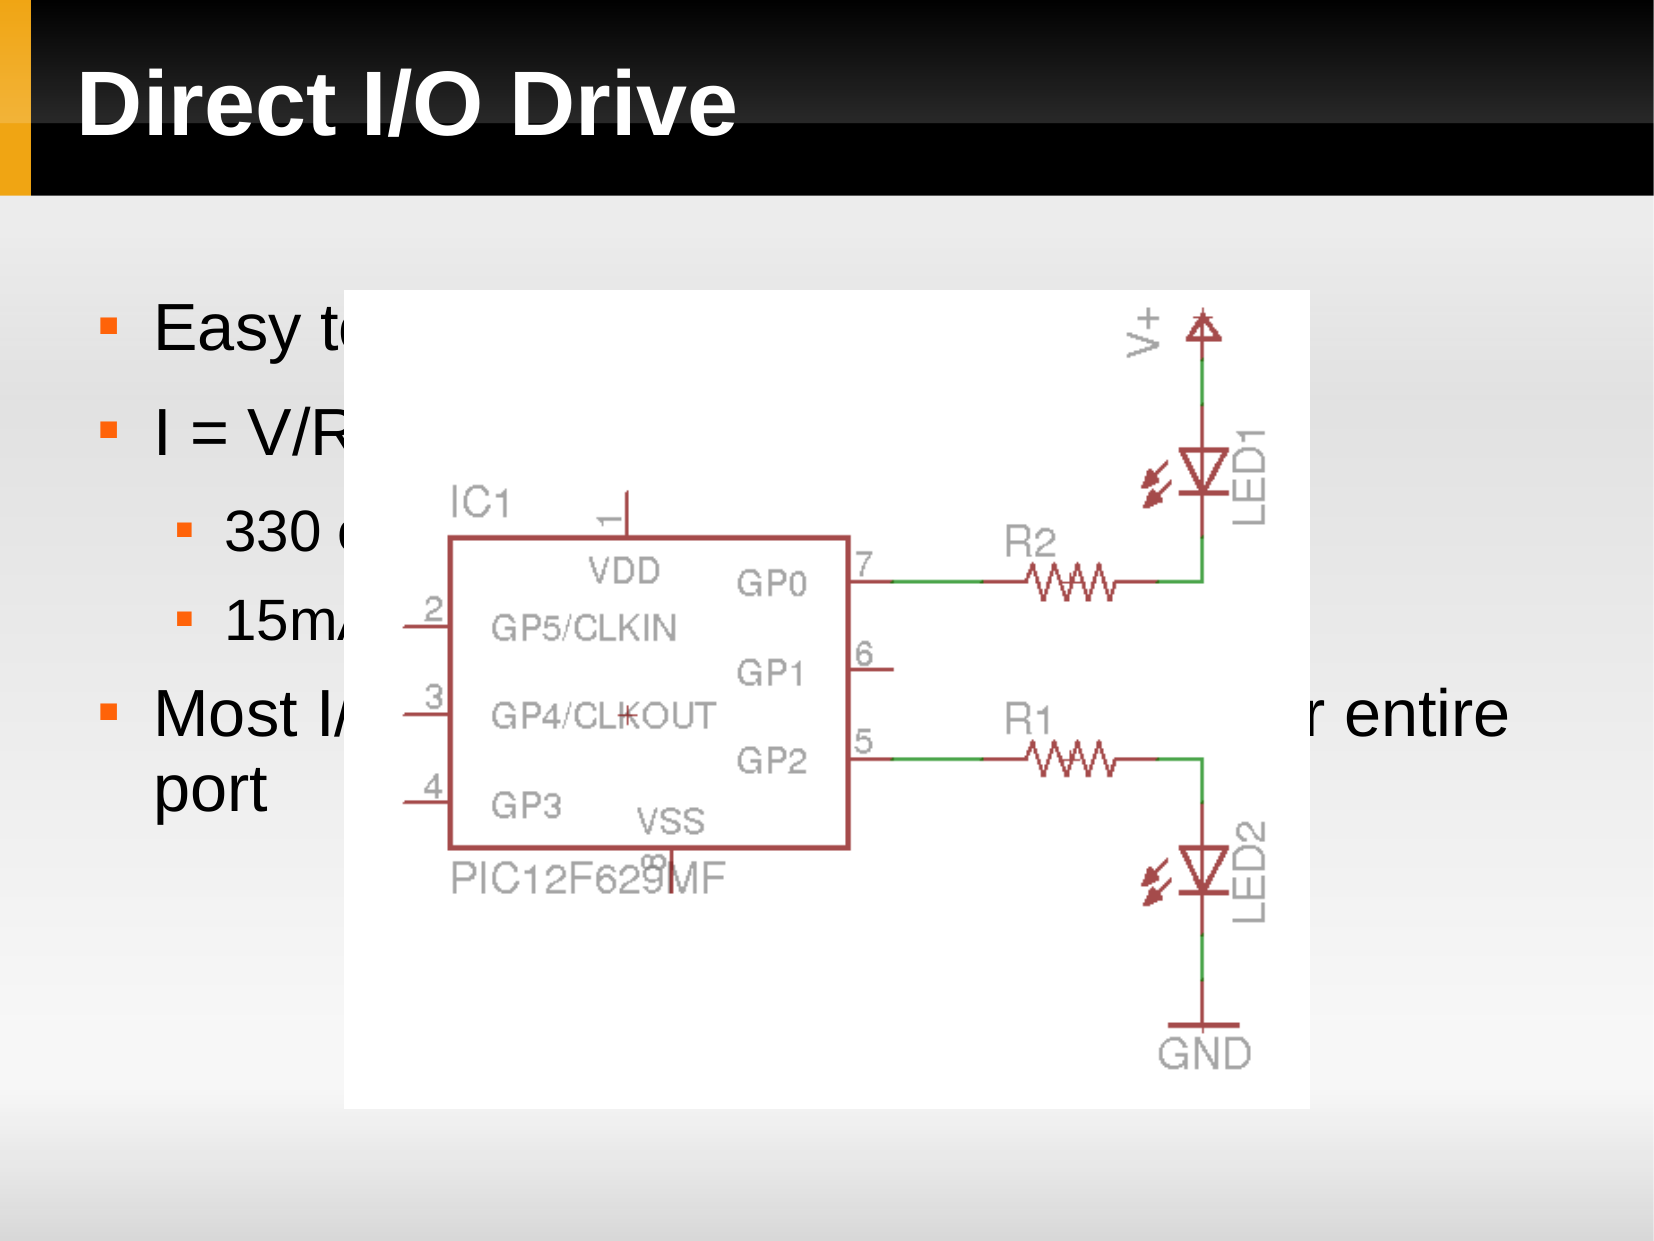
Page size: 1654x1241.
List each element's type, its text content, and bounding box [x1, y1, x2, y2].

picture [0, 0, 1654, 1241]
title Direct I/O Drive [76, 0, 1565, 208]
list Easy to drive most LEDs I = V/R 330 ohms is a good default value 15mA@5V, 10mA@3.3V Most I/O limited to about 20mA drive for entire port [82, 290, 368, 1109]
